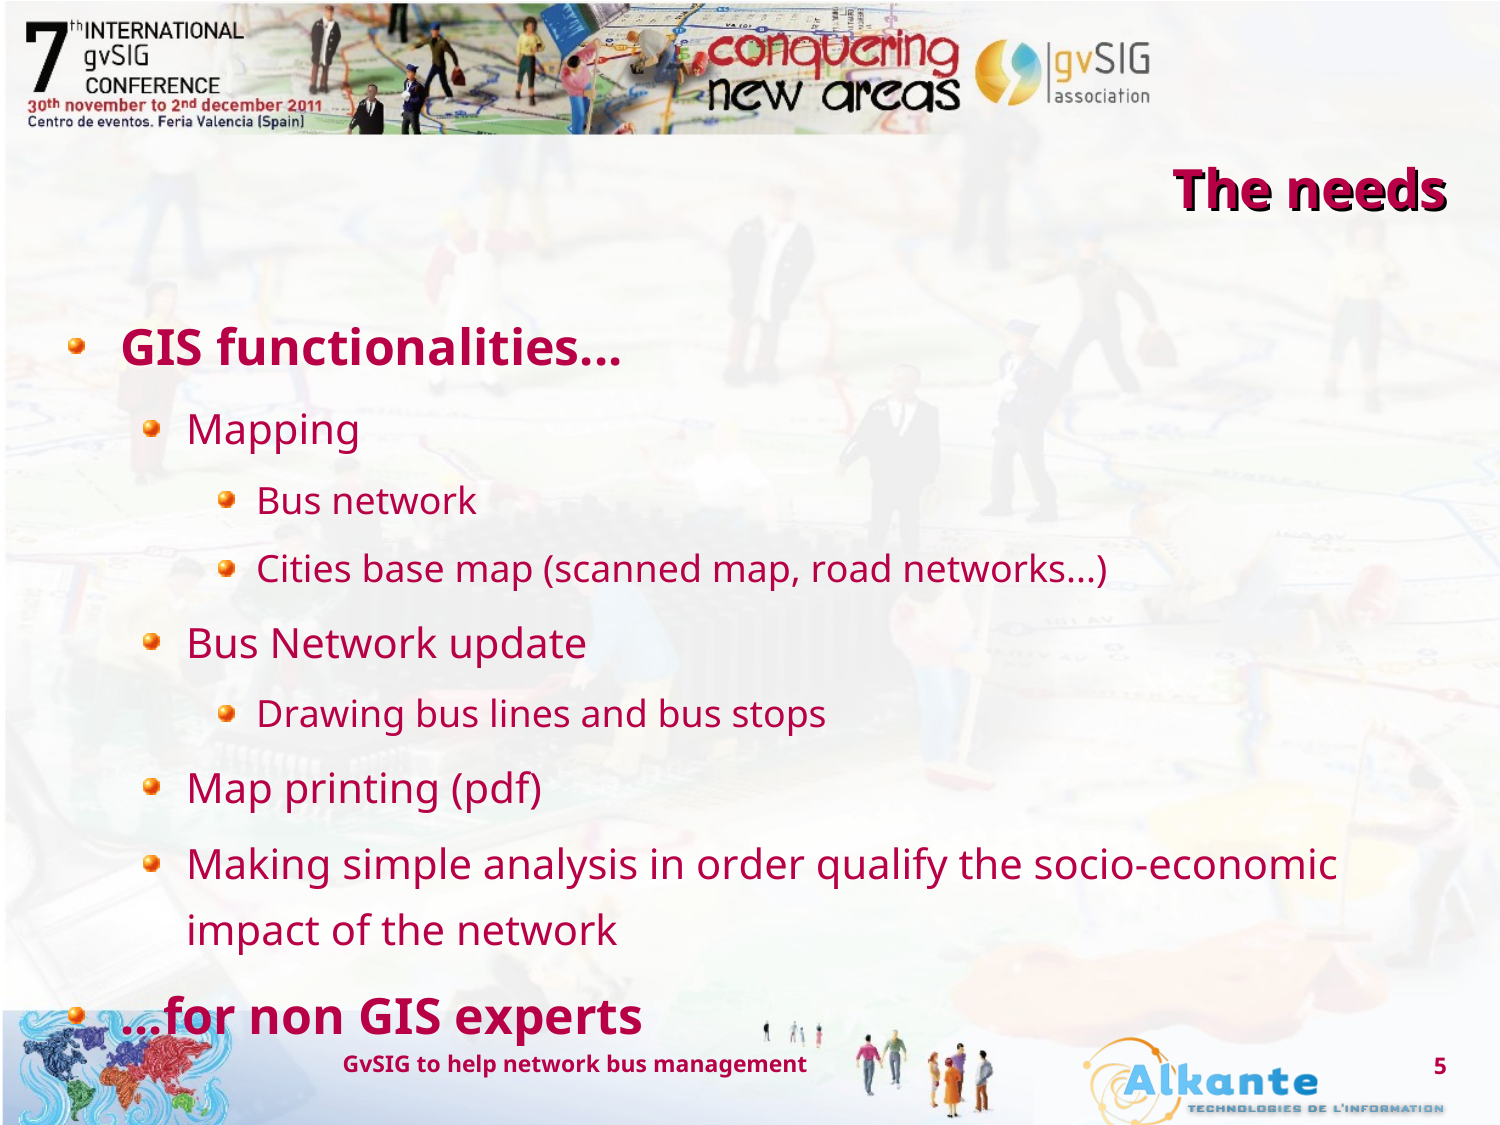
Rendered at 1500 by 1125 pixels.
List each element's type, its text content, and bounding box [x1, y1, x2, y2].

title The needs [472, 111, 1447, 253]
picture [2, 1, 1500, 1125]
list GIS functionalities... Mapping Bus network Cities base map (scanned map, road networks...) Bus Network update Drawing bus lines and bus stops Map printing (pdf) Making simple analysis in order qualify the socio-economic impact of the network ...for non GIS experts [68, 301, 1447, 1029]
